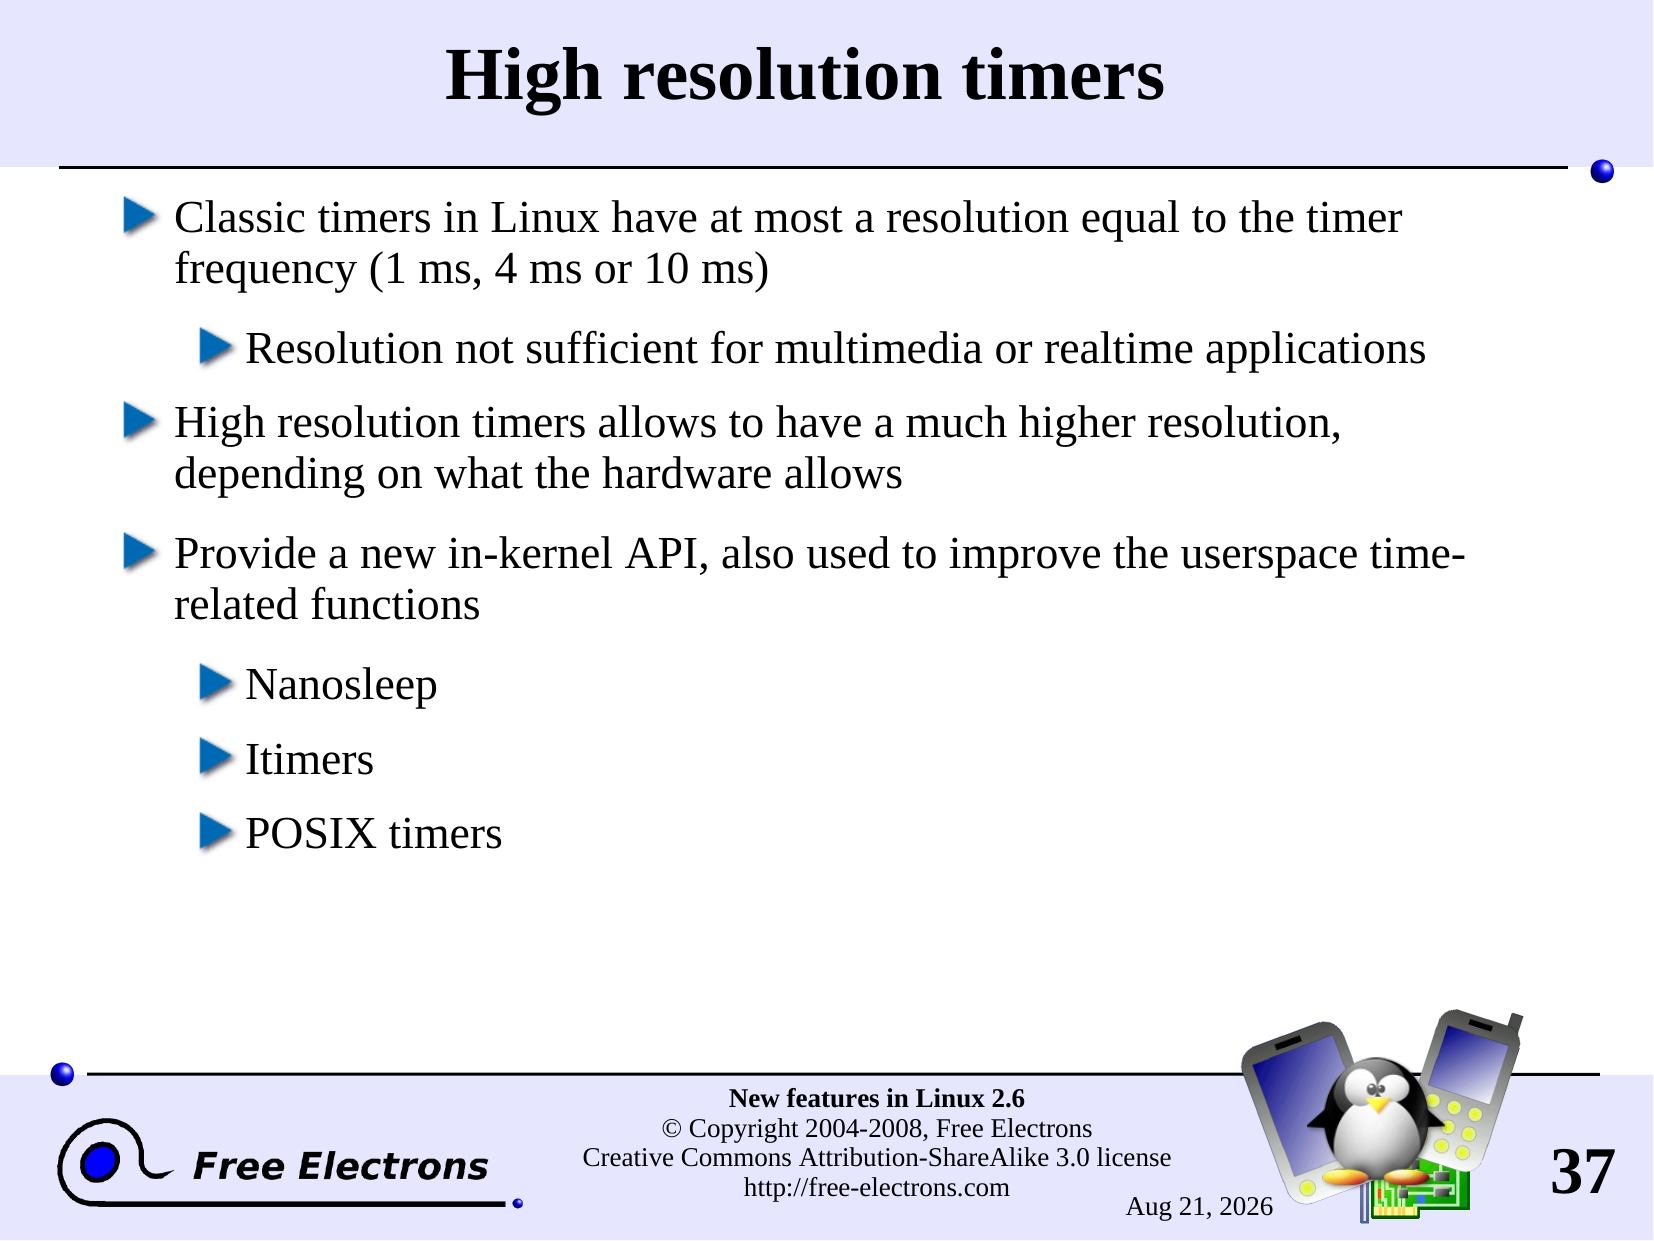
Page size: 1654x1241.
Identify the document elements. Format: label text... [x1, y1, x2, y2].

title High resolution timers [60, 25, 1551, 124]
list Classic timers in Linux have at most a resolution equal to the timer frequency (1 ms, 4 ms or 10 ms) Resolution not sufficient for multimedia or realtime applications High resolution timers allows to have a much higher resolution, depending on what the hardware allows Provide a new in-kernel API, also used to improve the userspace time-related functions Nanosleep Itimers POSIX timers [103, 191, 1516, 1042]
picture [1225, 1007, 1538, 1241]
picture [50, 1107, 527, 1216]
